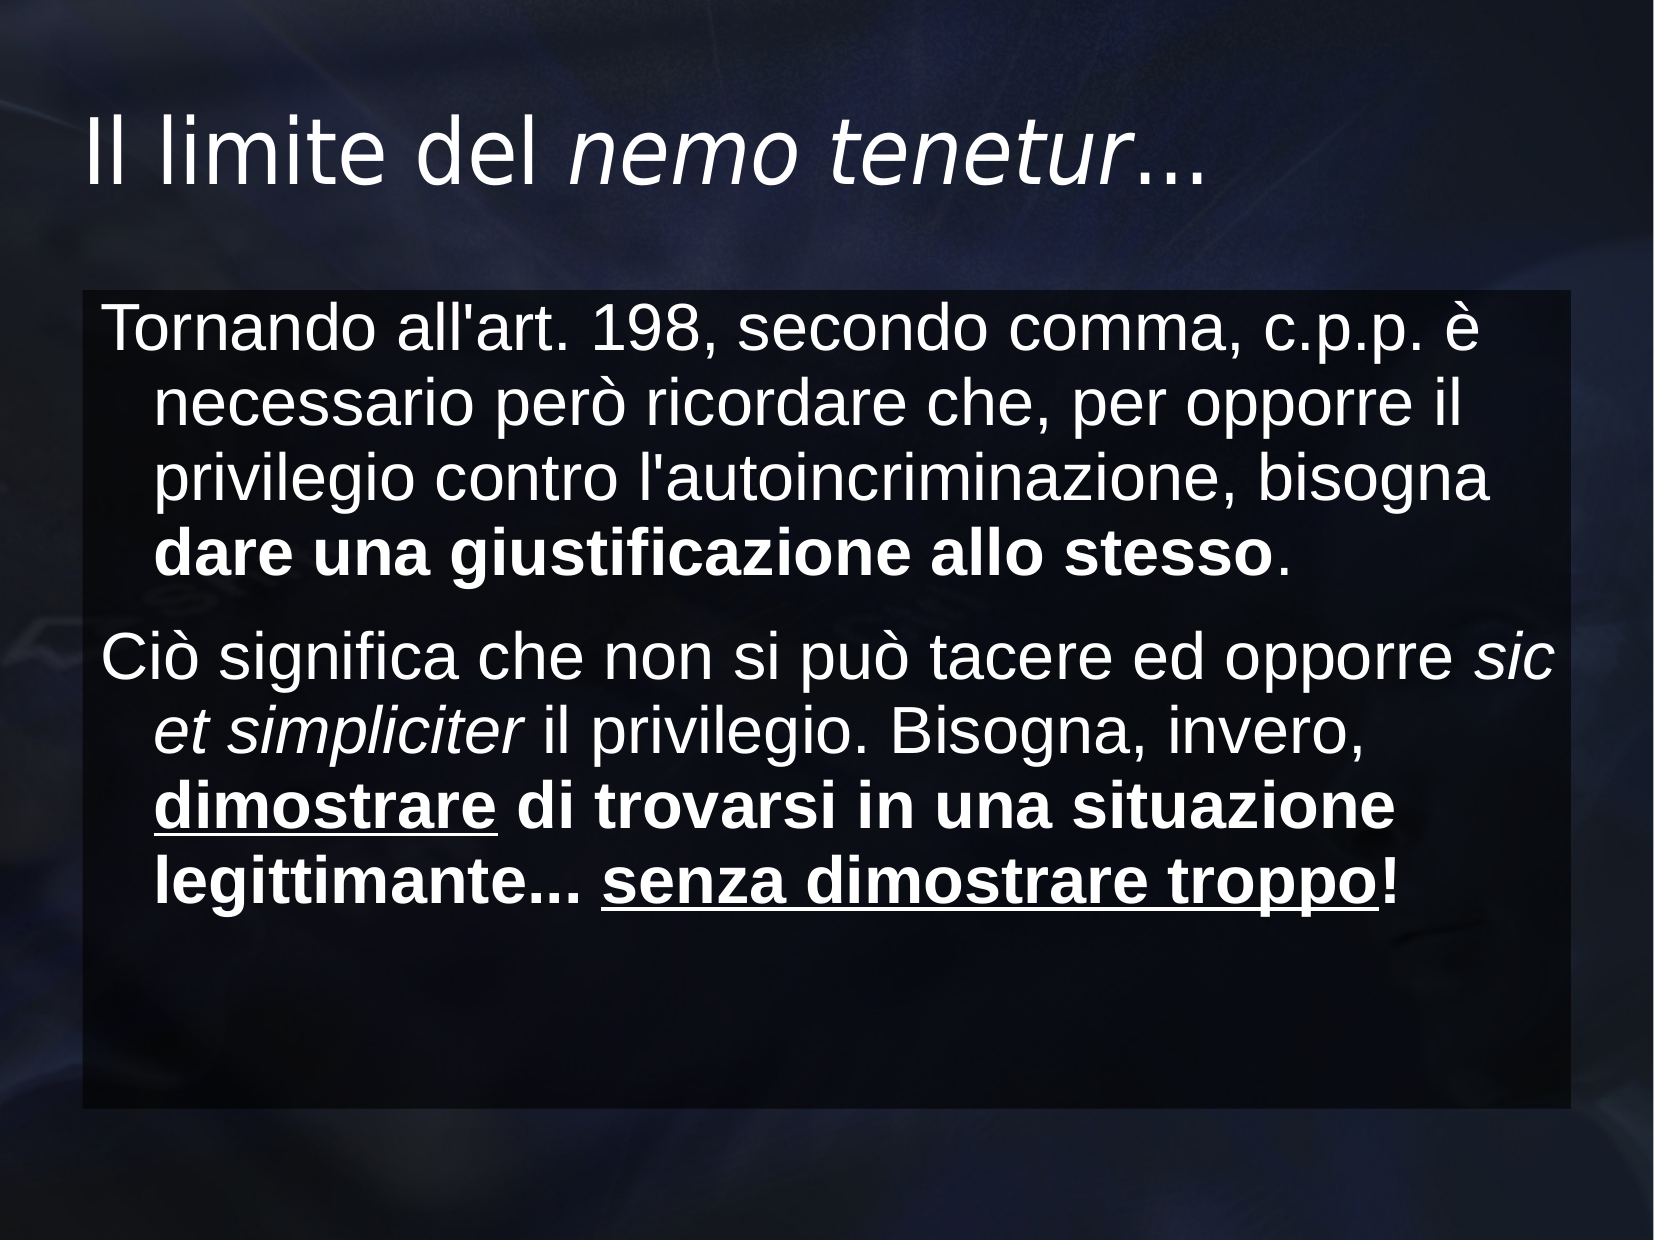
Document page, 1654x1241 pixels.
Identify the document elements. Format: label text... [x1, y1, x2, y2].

list Tornando all'art. 198, secondo comma, c.p.p. è necessario però ricordare che, per opporre il privilegio contro l'autoincriminazione, bisogna dare una giustificazione allo stesso. Ciò significa che non si può tacere ed opporre sic et simpliciter il privilegio. Bisogna, invero, dimostrare di trovarsi in una situazione legittimante... senza dimostrare troppo! [82, 290, 1571, 1094]
title Il limite del nemo tenetur... [82, 56, 1571, 250]
picture [0, 0, 1654, 1240]
